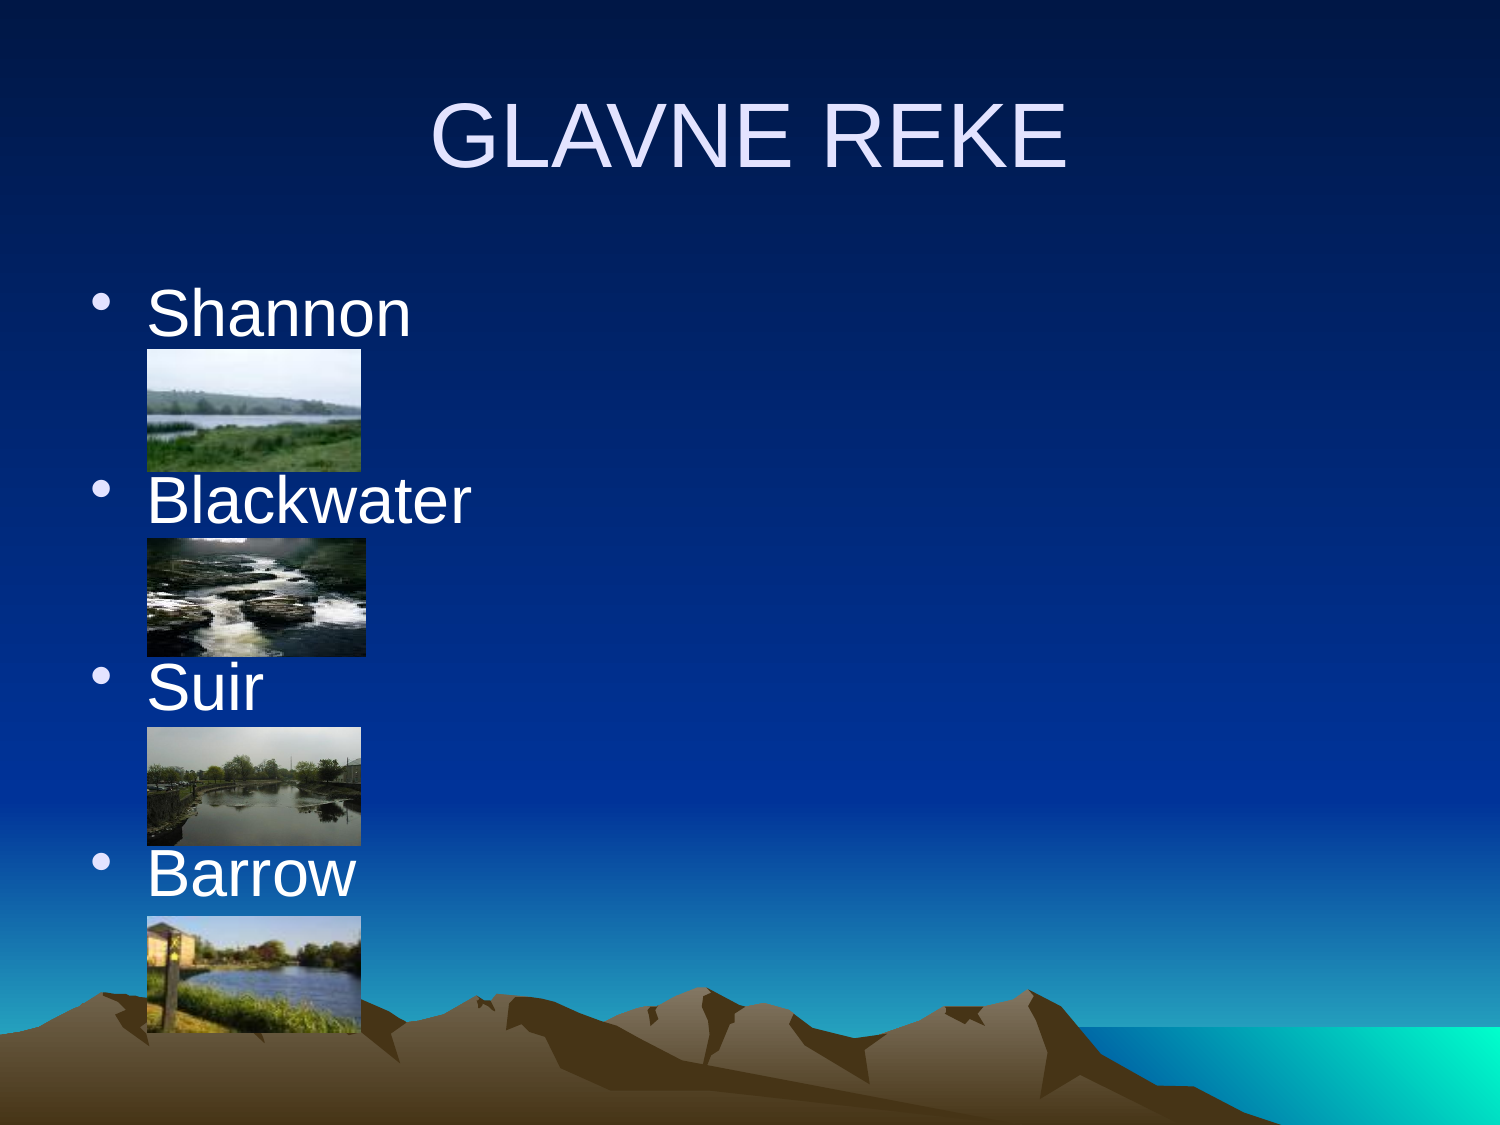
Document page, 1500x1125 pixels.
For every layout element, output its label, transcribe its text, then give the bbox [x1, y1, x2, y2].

picture [147, 916, 361, 1033]
picture [147, 538, 366, 657]
title GLAVNE REKE [75, 37, 1425, 225]
picture [147, 349, 361, 472]
list Shannon Blackwater Suir Barrow [75, 262, 1425, 1000]
picture [147, 727, 361, 847]
